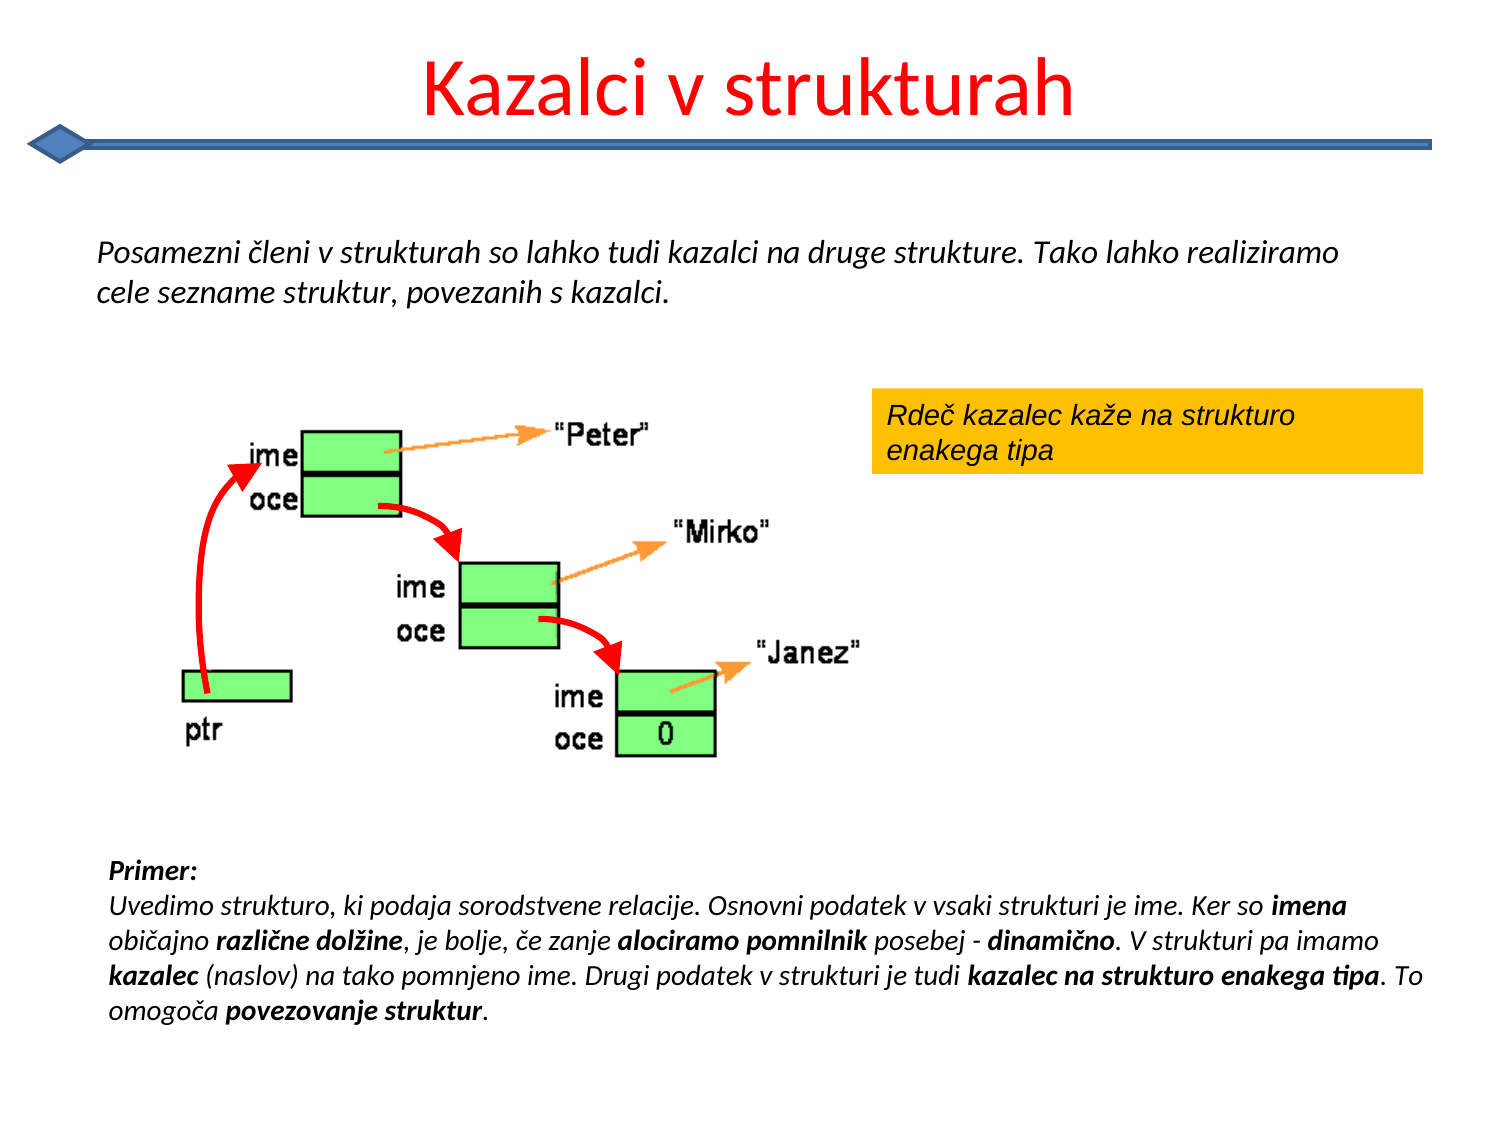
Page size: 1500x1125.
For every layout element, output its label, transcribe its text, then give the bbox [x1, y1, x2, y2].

text_box Primer: Uvedimo strukturo, ki podaja sorodstvene relacije. Osnovni podatek v vsaki strukturi je ime. Ker so imena običajno različne dolžine, je bolje, če zanje alociramo pomnilnik posebej - dinamično. V strukturi pa imamo kazalec (naslov) na tako pomnjeno ime. Drugi podatek v strukturi je tudi kazalec na strukturo enakega tipa. To omogoča povezovanje struktur. [93, 843, 1454, 1069]
title Kazalci v strukturah [75, 23, 1426, 141]
picture [171, 410, 875, 767]
text_box Posamezni členi v strukturah so lahko tudi kazalci na druge strukture. Tako lahko realiziramo cele sezname struktur, povezanih s kazalci. [81, 222, 1395, 318]
text_box Rdeč kazalec kaže na strukturo enakega tipa [871, 388, 1424, 474]
